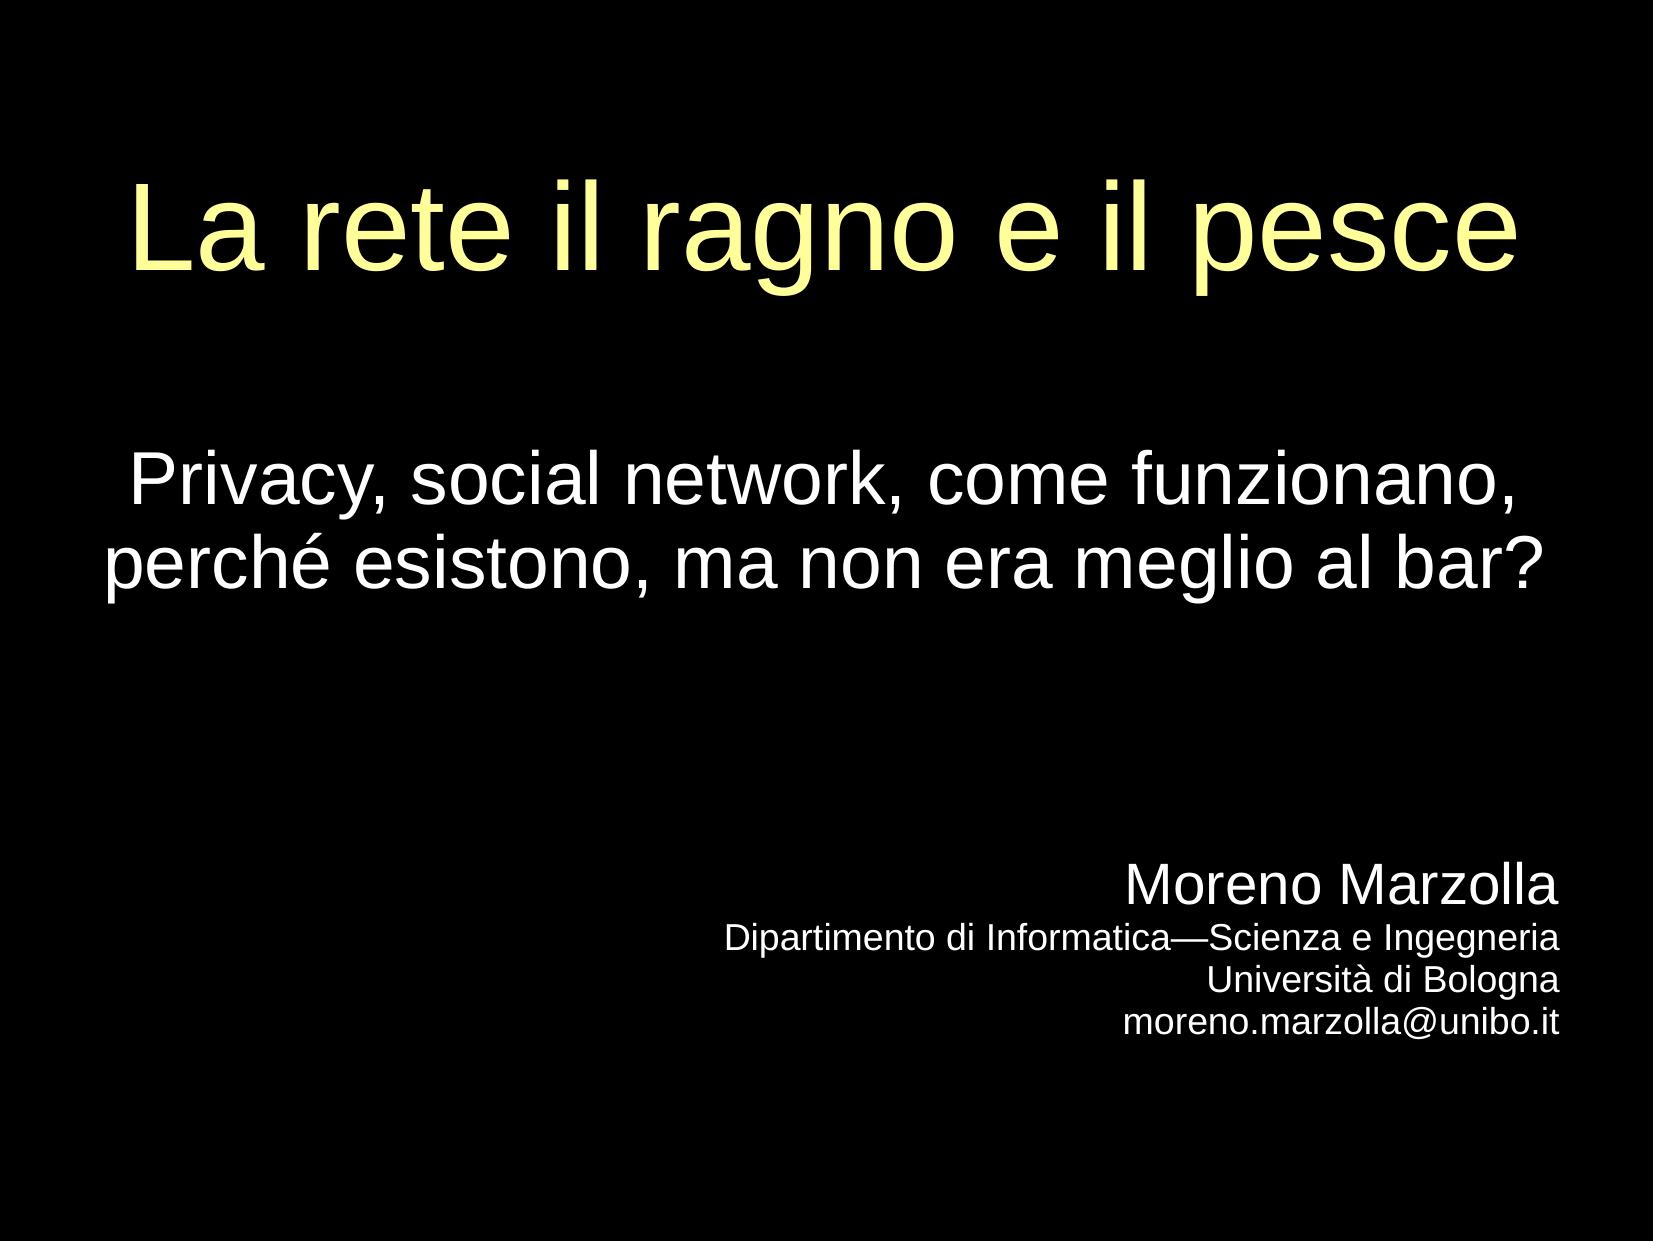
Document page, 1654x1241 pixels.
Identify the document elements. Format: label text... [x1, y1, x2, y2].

text_box La rete il ragno e il pesce Privacy, social network, come funzionano, perché esistono, ma non era meglio al bar? [37, 150, 1612, 613]
text_box Moreno Marzolla Dipartimento di Informatica—Scienza e Ingegneria Università di Bologna moreno.marzolla@unibo.it [449, 844, 1575, 1051]
